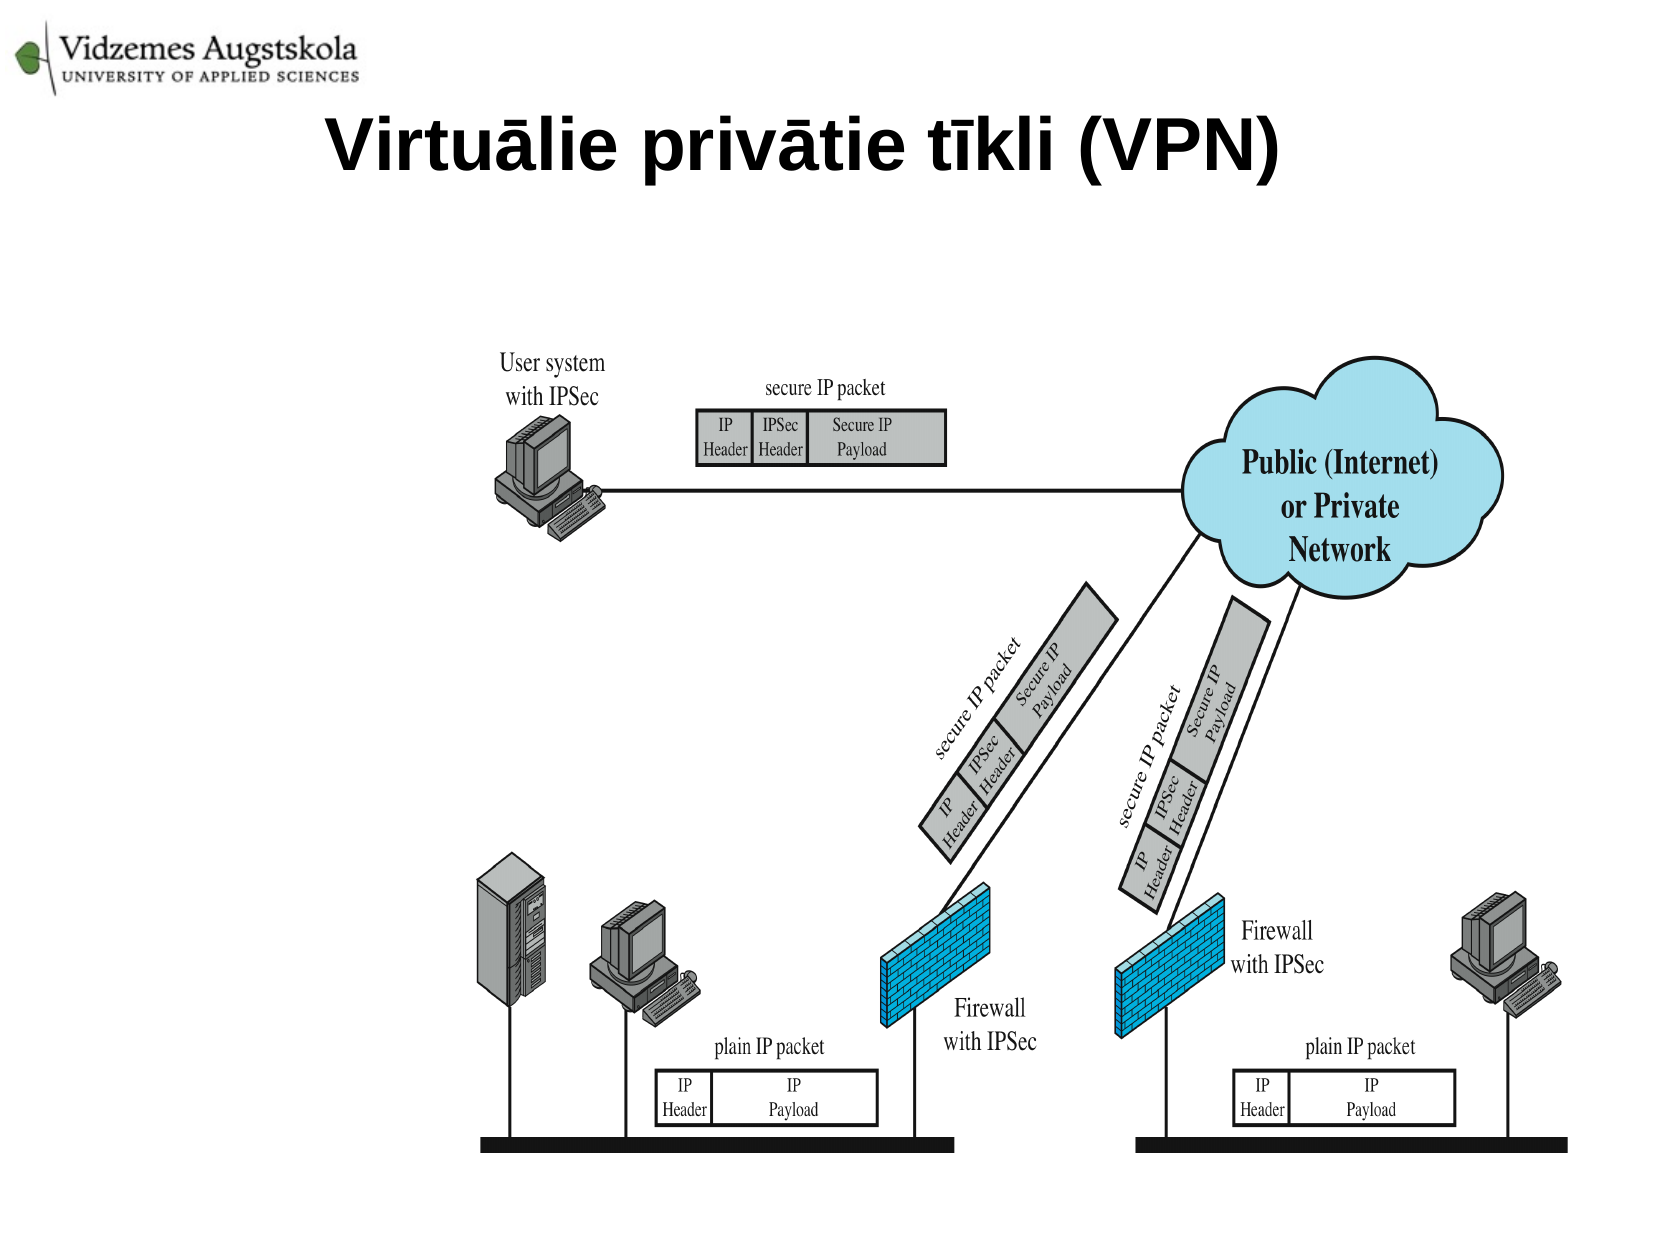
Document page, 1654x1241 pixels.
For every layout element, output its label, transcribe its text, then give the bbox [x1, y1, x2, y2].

picture [460, 318, 1588, 1190]
title Virtuālie privātie tīkli (VPN) [94, 96, 1512, 195]
picture [5, 2, 368, 113]
